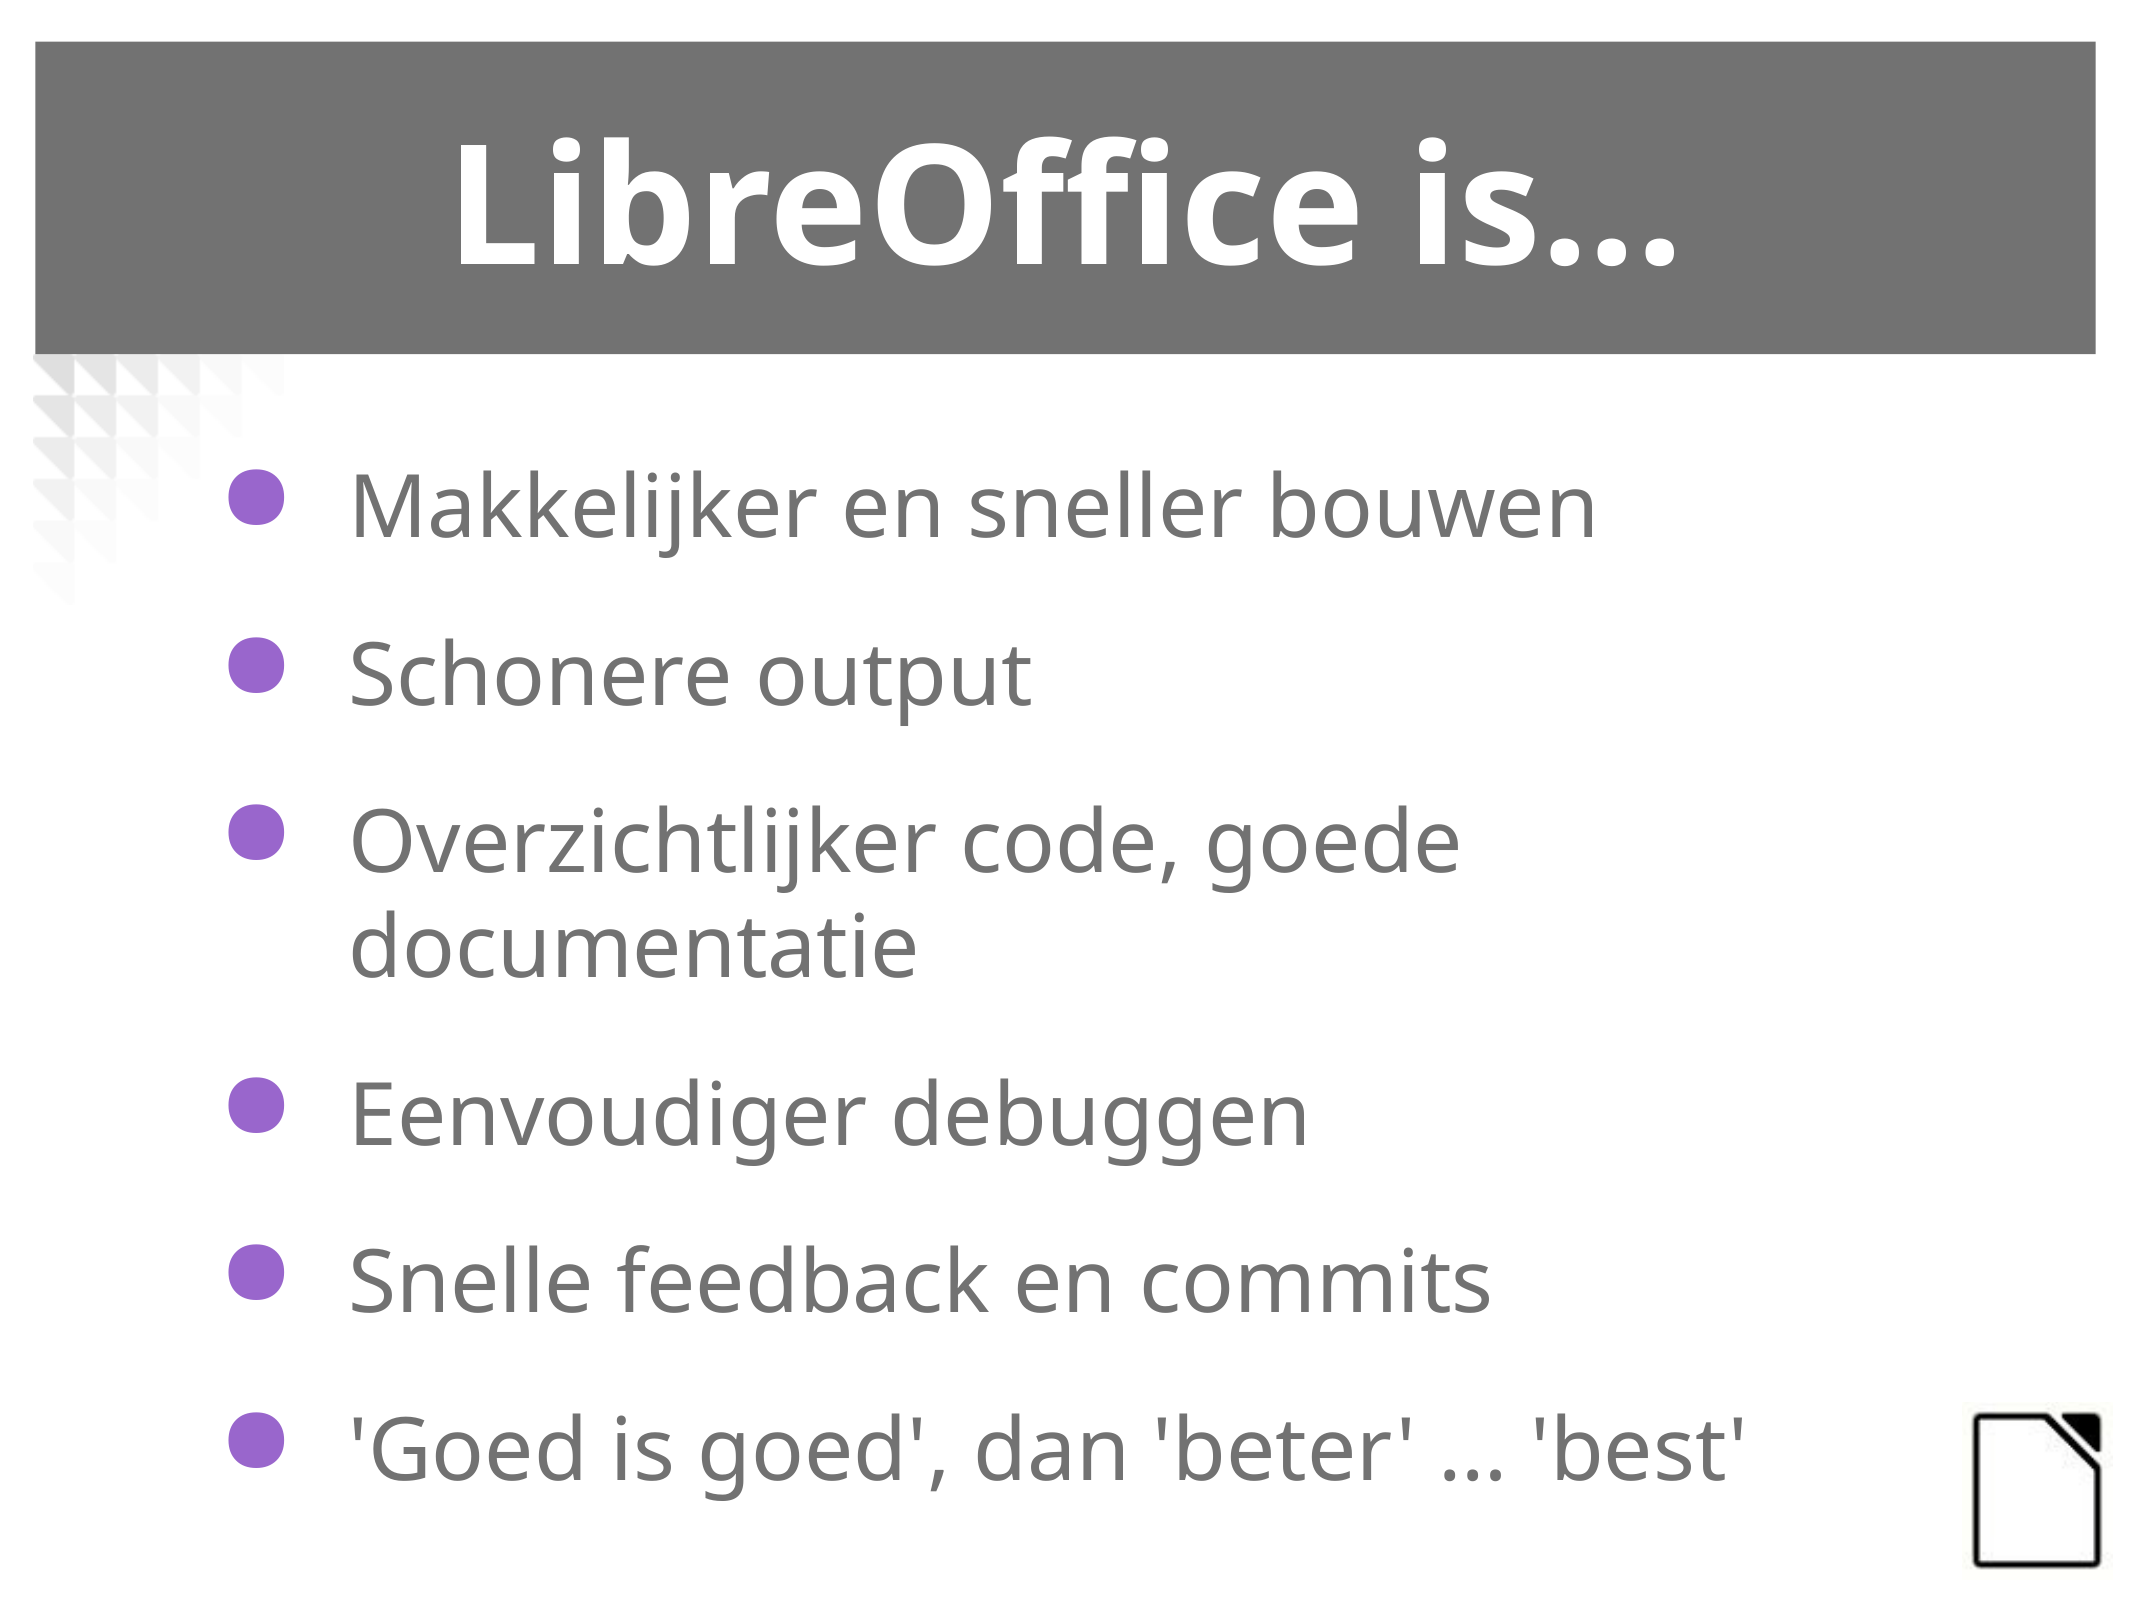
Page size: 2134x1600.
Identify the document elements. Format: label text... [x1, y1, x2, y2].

picture [33, 354, 284, 605]
title LibreOffice is... [35, 41, 2096, 355]
list Makkelijker en sneller bouwen Schonere output Overzichtlijker code, goede documentatie Eenvoudiger debuggen Snelle feedback en commits 'Goed is goed', dan 'beter' … 'best' [208, 428, 2044, 1520]
picture [1962, 1402, 2113, 1580]
